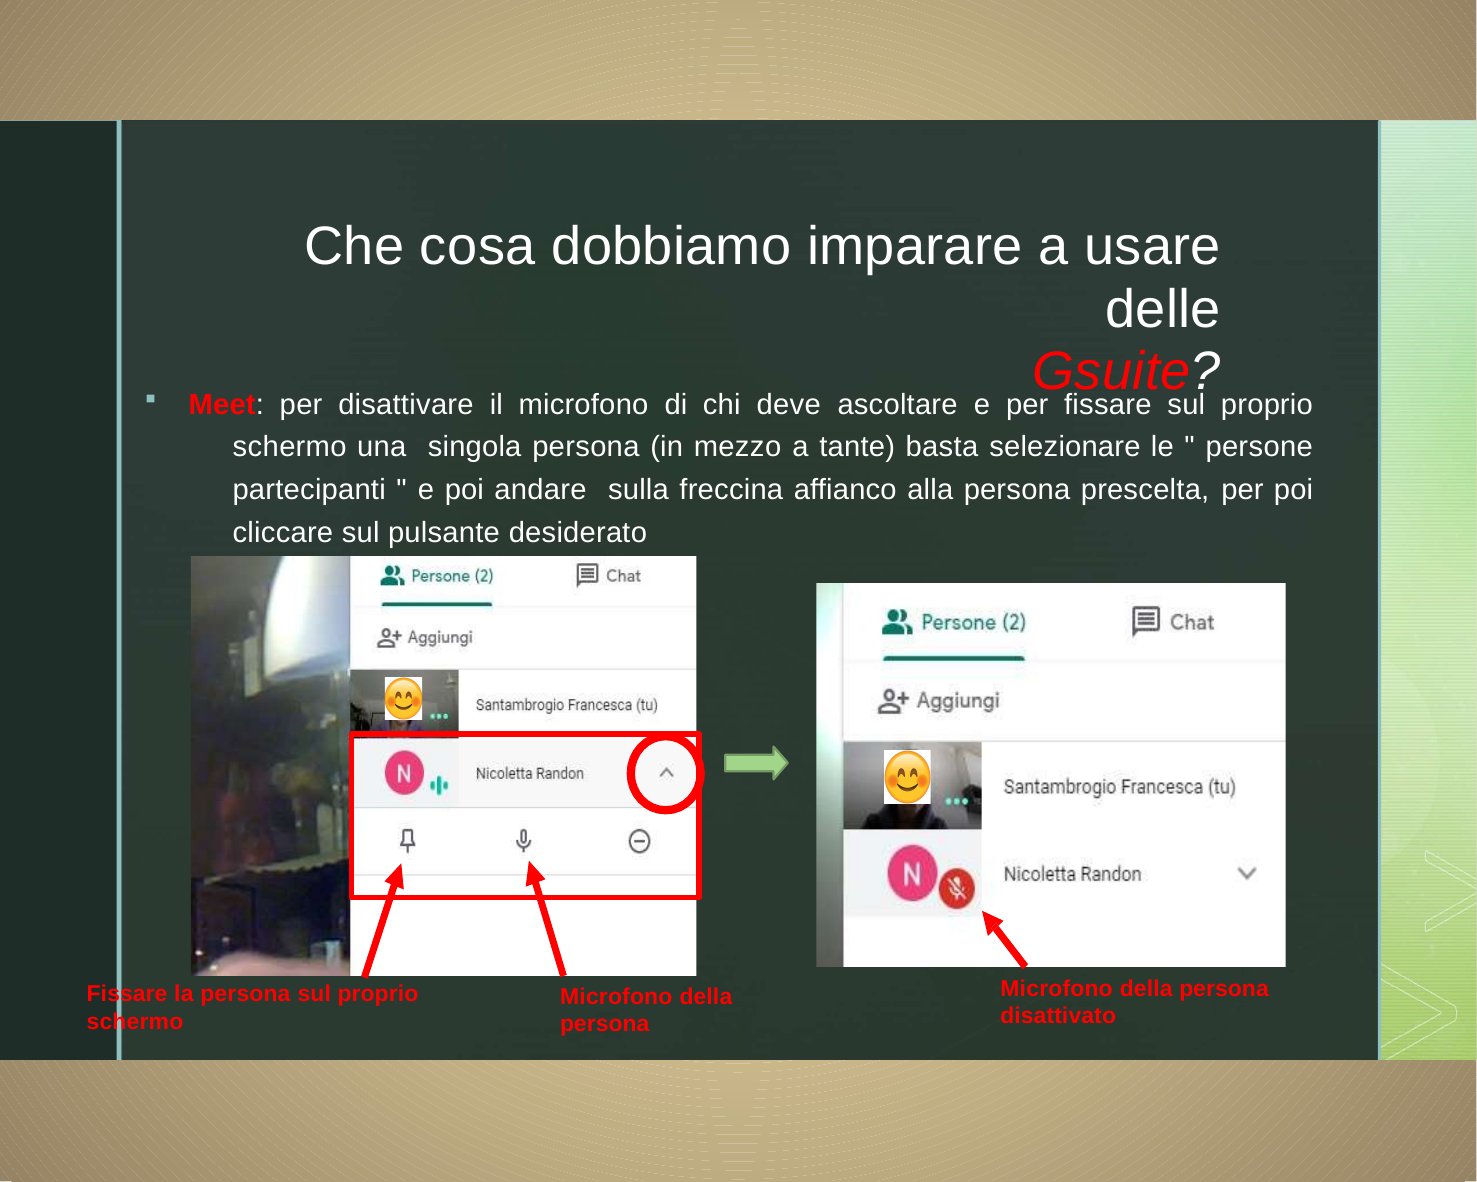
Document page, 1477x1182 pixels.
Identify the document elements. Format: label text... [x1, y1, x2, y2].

text_box [727, 752, 785, 774]
text_box [686, 737, 696, 746]
title Che cosa dobbiamo imparare a usare delle Gsuite? [277, 210, 1321, 403]
text_box Meet: per disattivare il microfono di chi deve ascoltare e per fissare sul proprio schermo una singola persona (in mezzo a tante) basta selezionare le " persone partecipanti " e poi andare sulla freccina affianco alla persona prescelta, per poi cliccare sul pulsante desiderato [141, 375, 1320, 550]
text_box Microfono della persona disattivato [998, 971, 1364, 1029]
text_box [191, 557, 696, 978]
text_box Fissare la persona sul proprio schermo [84, 976, 491, 1035]
text_box [816, 583, 1286, 970]
text_box [636, 741, 696, 806]
text_box Microfono della persona [558, 979, 810, 1038]
text_box [354, 737, 696, 895]
